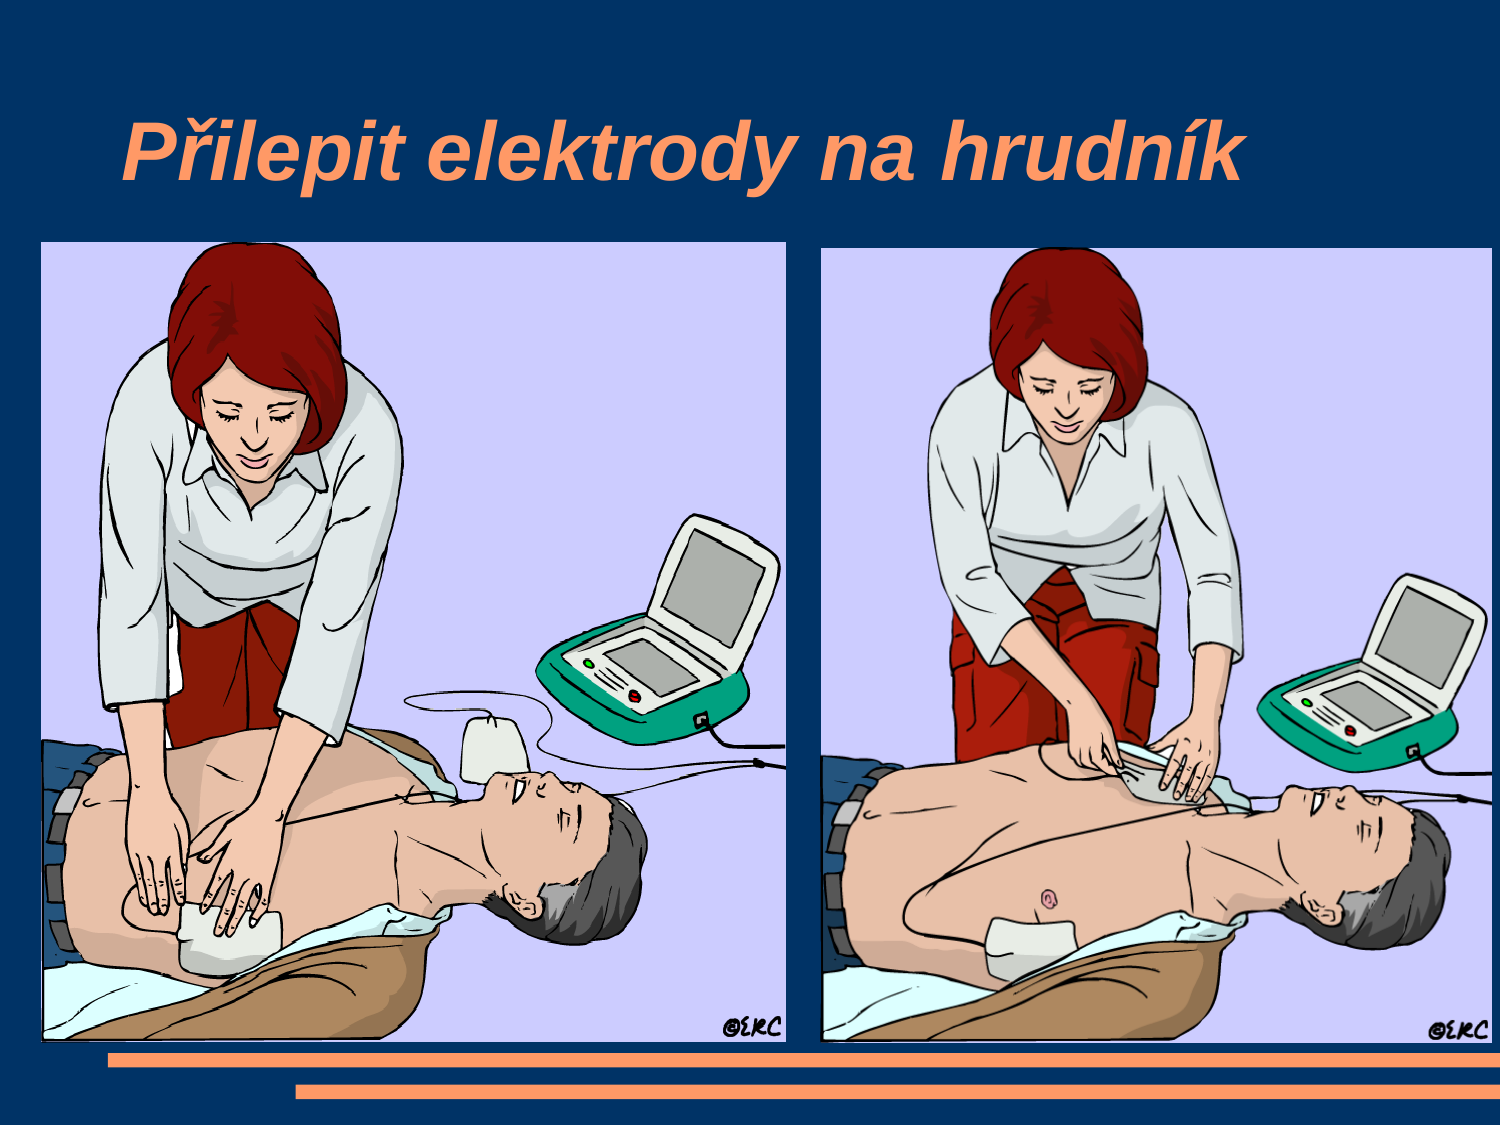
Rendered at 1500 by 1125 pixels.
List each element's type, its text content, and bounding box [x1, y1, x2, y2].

picture [820, 247, 1492, 1043]
picture [41, 242, 786, 1043]
title Přilepit elektrody na hrudník [121, 46, 1500, 254]
